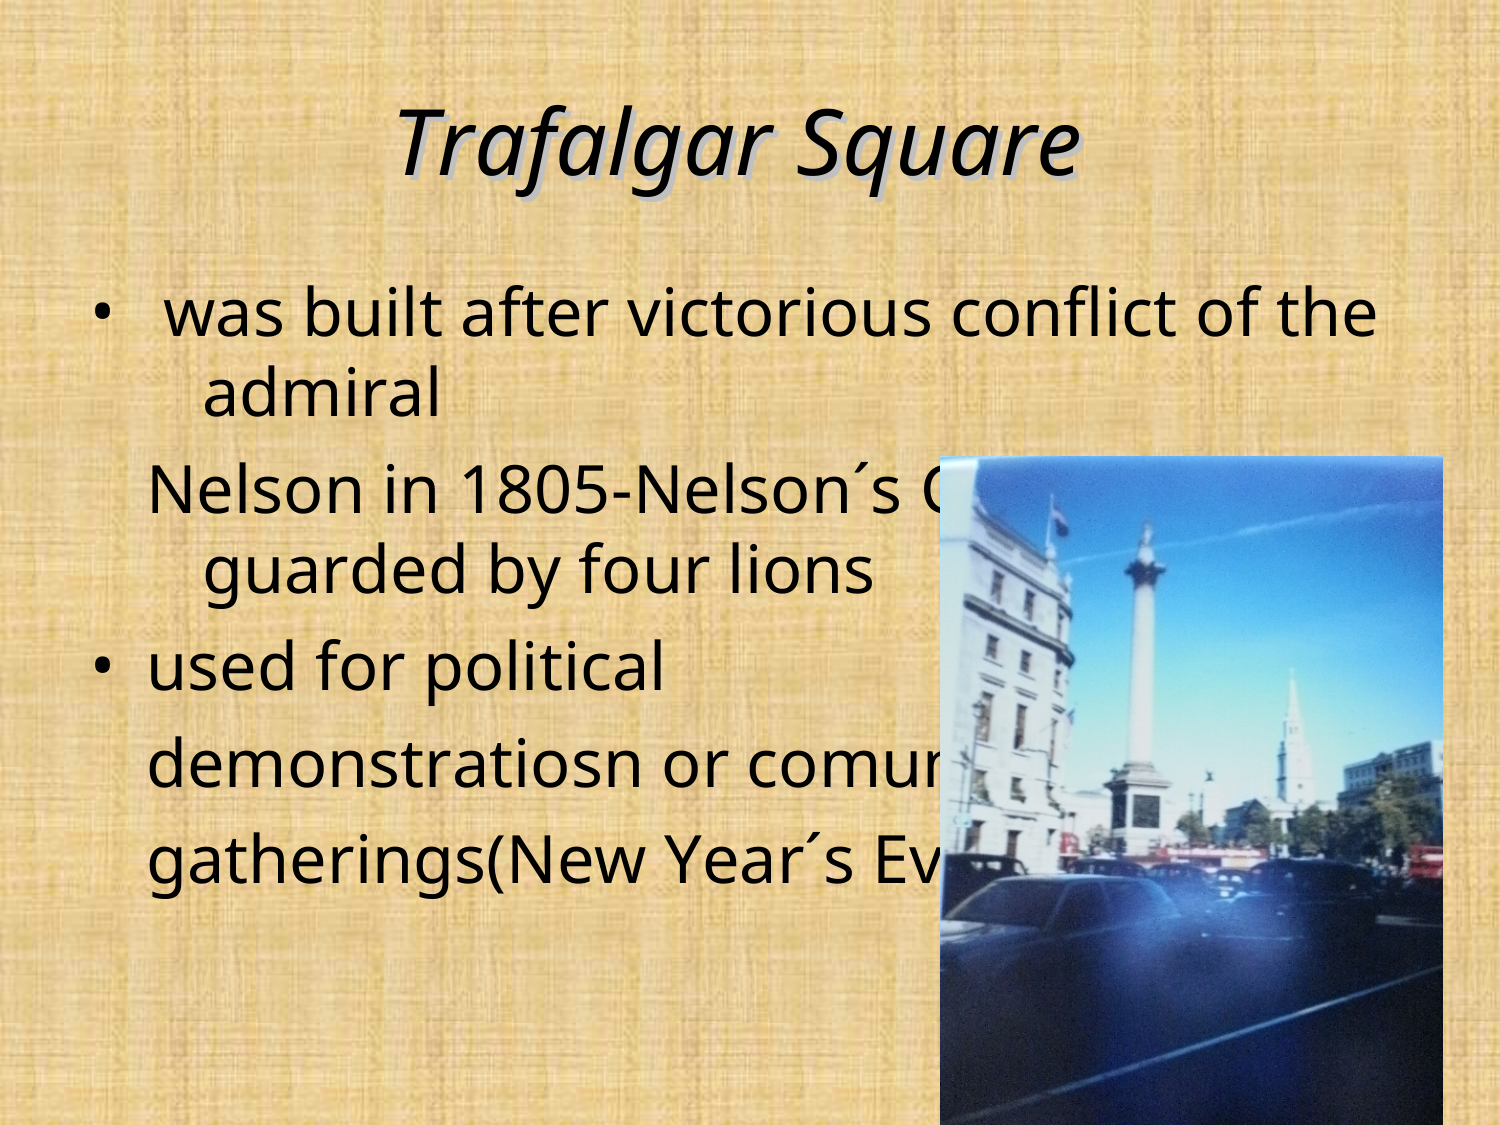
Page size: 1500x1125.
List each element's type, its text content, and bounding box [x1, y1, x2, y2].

picture [940, 456, 1443, 1125]
title Trafalgar Square [75, 45, 1426, 233]
list was built after victorious conflict of the admiral Nelson in 1805-Nelson´s Column guarded by four lions used for political demonstratiosn or comunity gatherings(New Year´s Eve) [75, 262, 1426, 1005]
